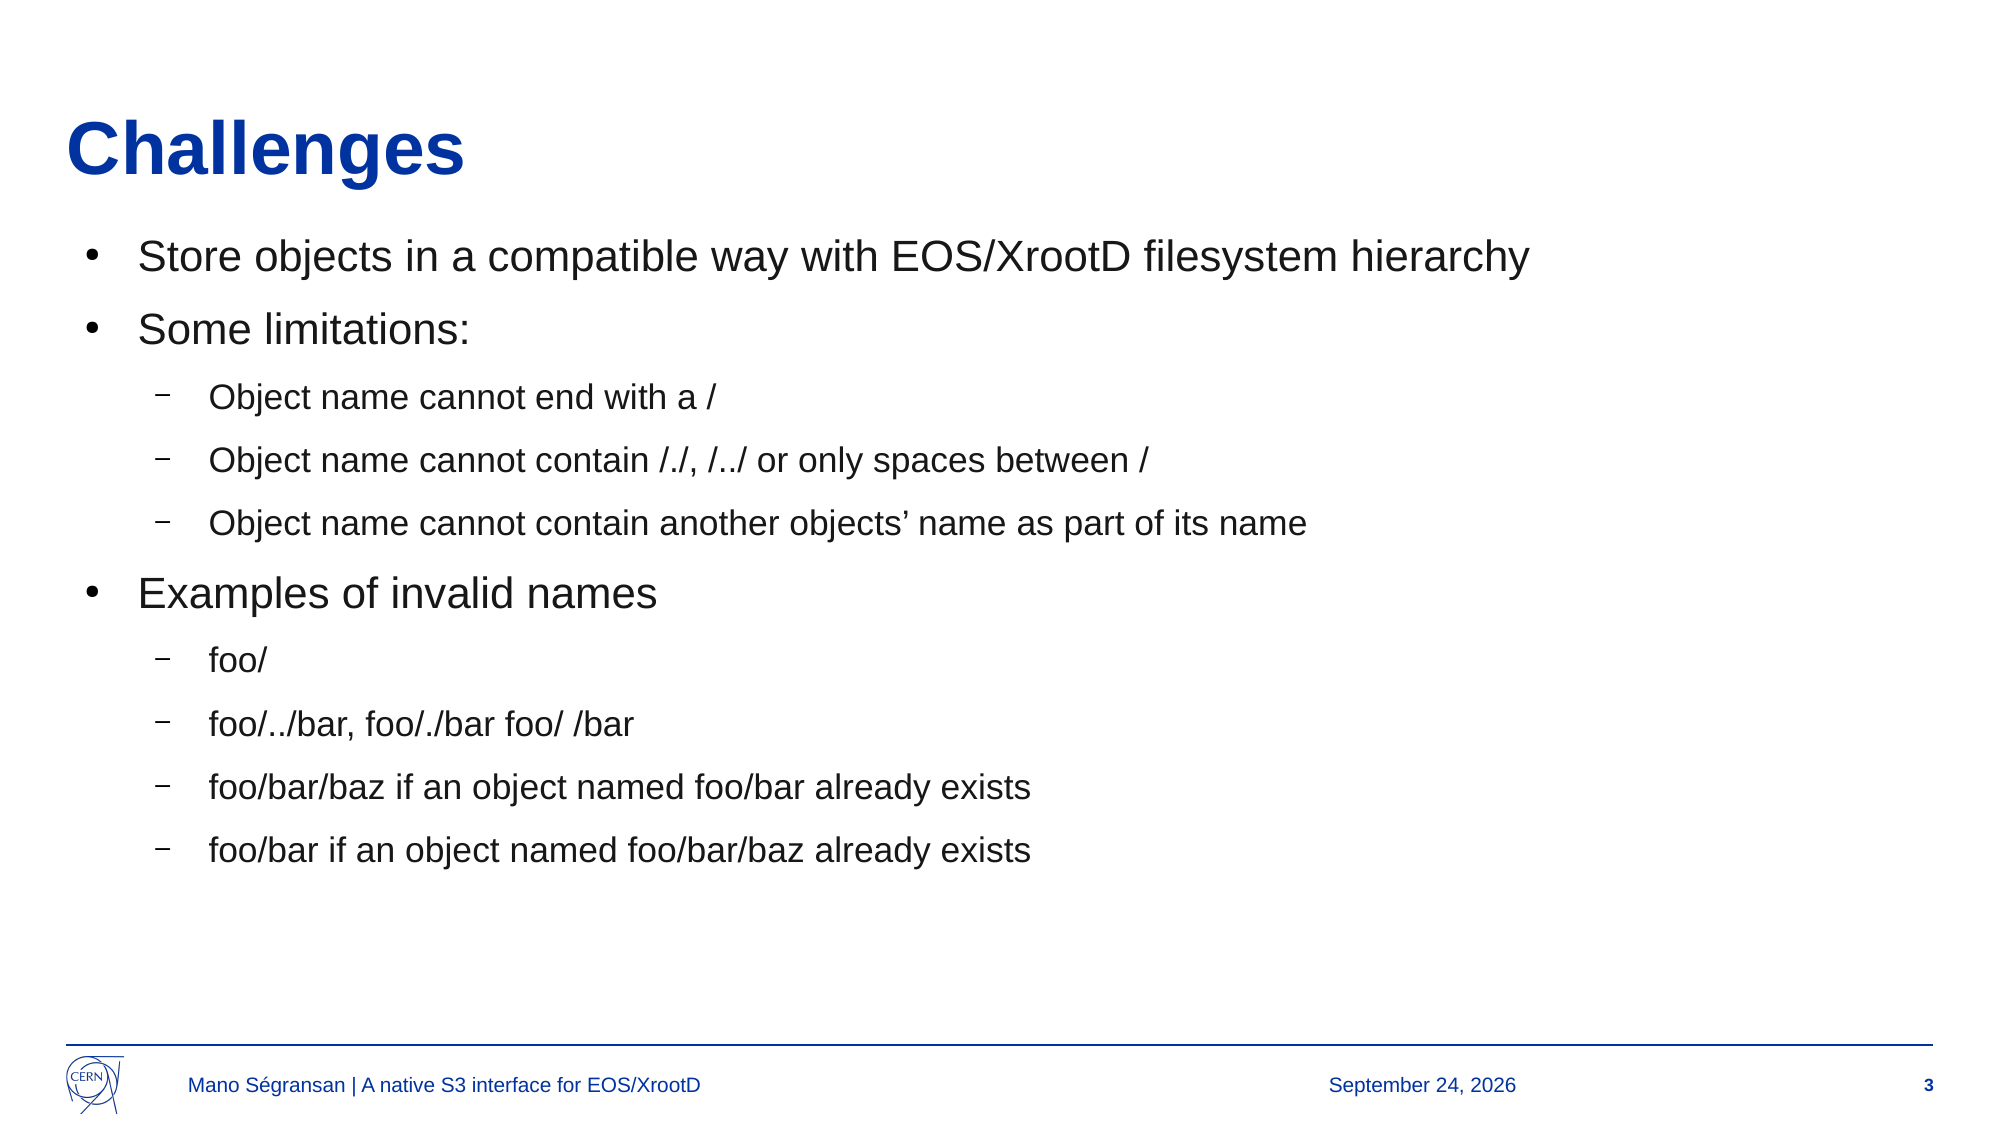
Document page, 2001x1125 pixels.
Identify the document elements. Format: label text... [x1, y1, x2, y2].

title Challenges [66, 61, 1933, 236]
list Store objects in a compatible way with EOS/XrootD filesystem hierarchy Some limitations: Object name cannot end with a / Object name cannot contain /./, /../ or only spaces between / Object name cannot contain another objects’ name as part of its name Examples of invalid names foo/ foo/../bar, foo/./bar foo/ /bar foo/bar/baz if an object named foo/bar already exists foo/bar if an object named foo/bar/baz already exists [66, 236, 1933, 976]
